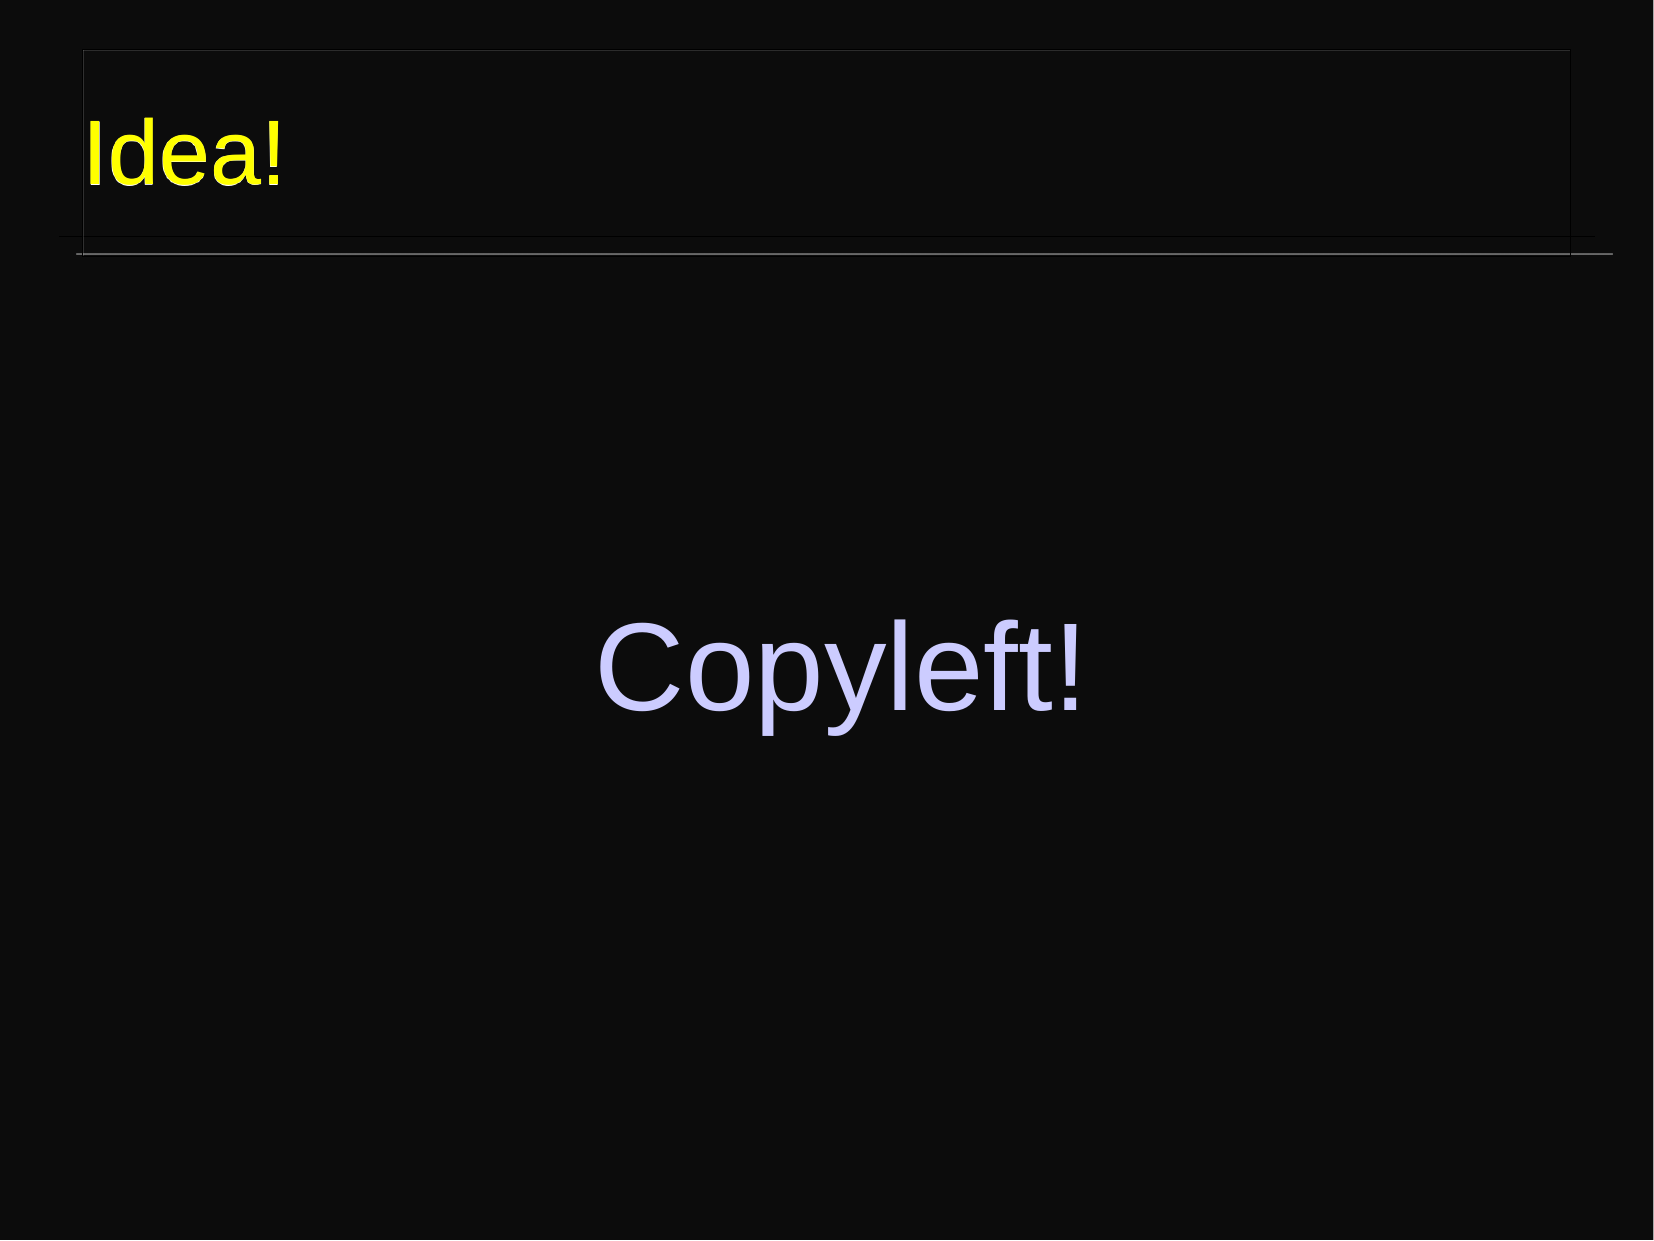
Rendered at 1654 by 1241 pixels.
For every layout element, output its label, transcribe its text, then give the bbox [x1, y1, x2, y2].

title Idea! [82, 49, 1571, 257]
subtitle Copyleft! [525, 531, 1123, 803]
